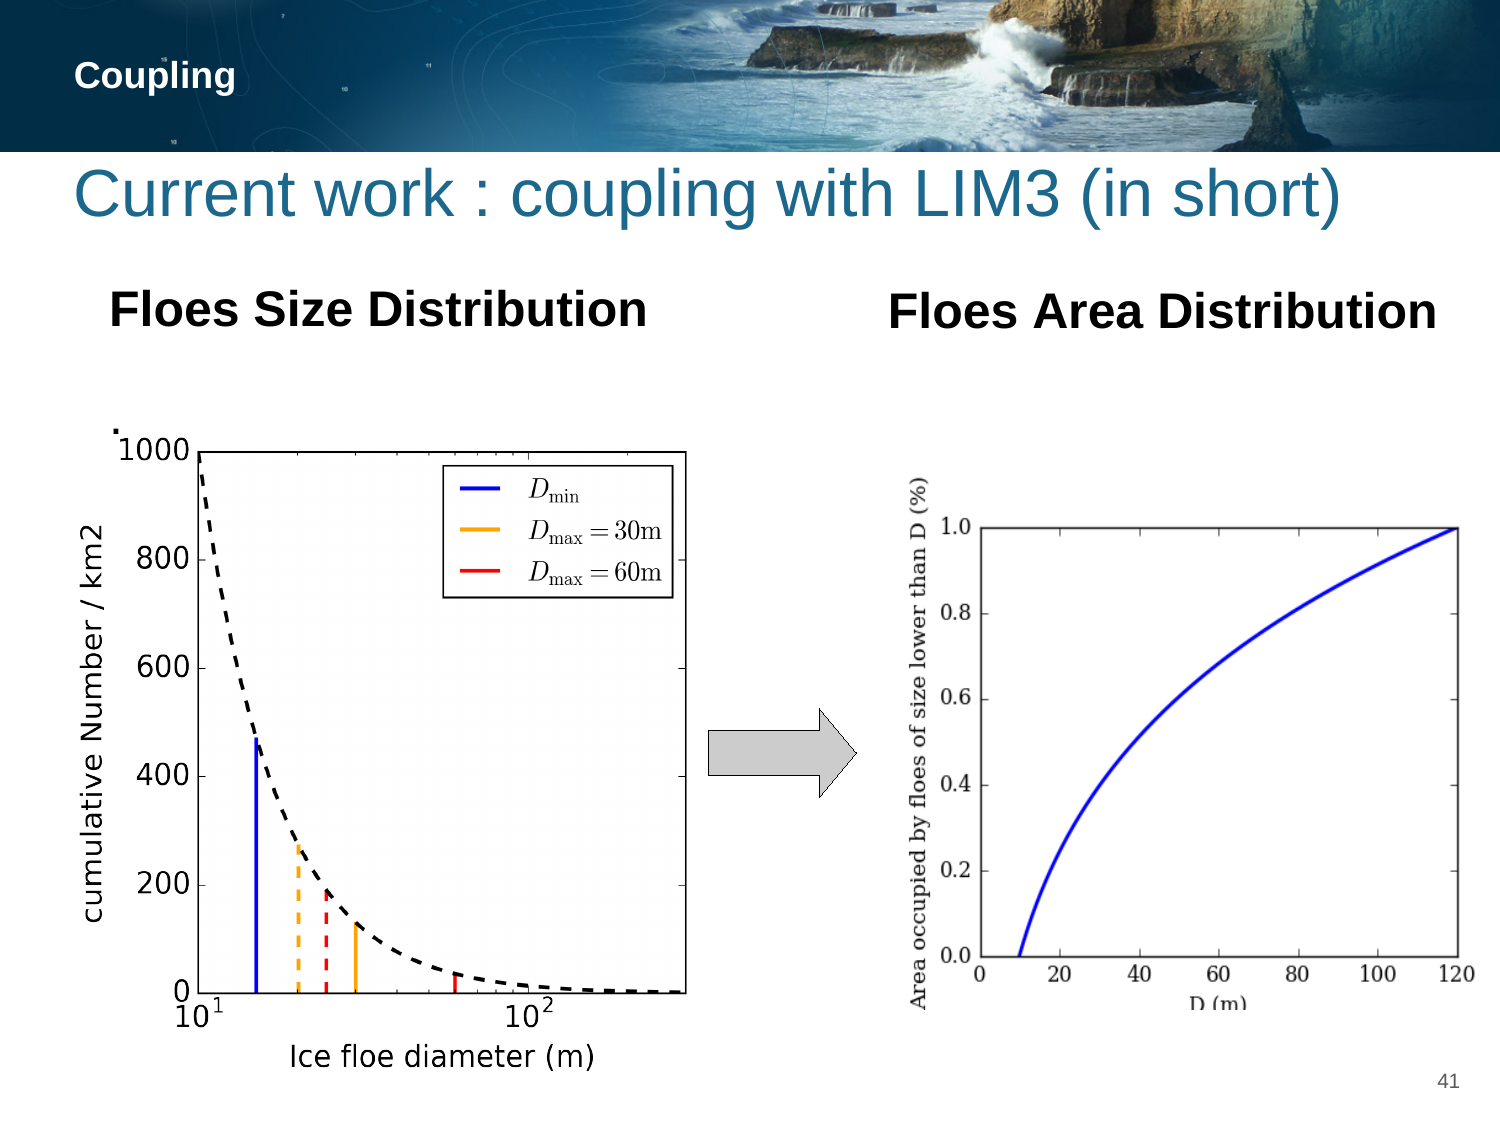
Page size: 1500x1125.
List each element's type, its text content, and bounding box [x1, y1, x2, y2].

picture [903, 474, 1500, 1010]
text_box Floes Area Distribution [837, 277, 1457, 353]
picture [0, 0, 1500, 152]
title Current work : coupling with LIM3 (in short) [59, 102, 1418, 278]
text_box Floes Size Distribution . [59, 276, 685, 411]
picture [55, 411, 709, 1104]
text_box [708, 708, 857, 798]
title Coupling [59, 29, 1093, 119]
